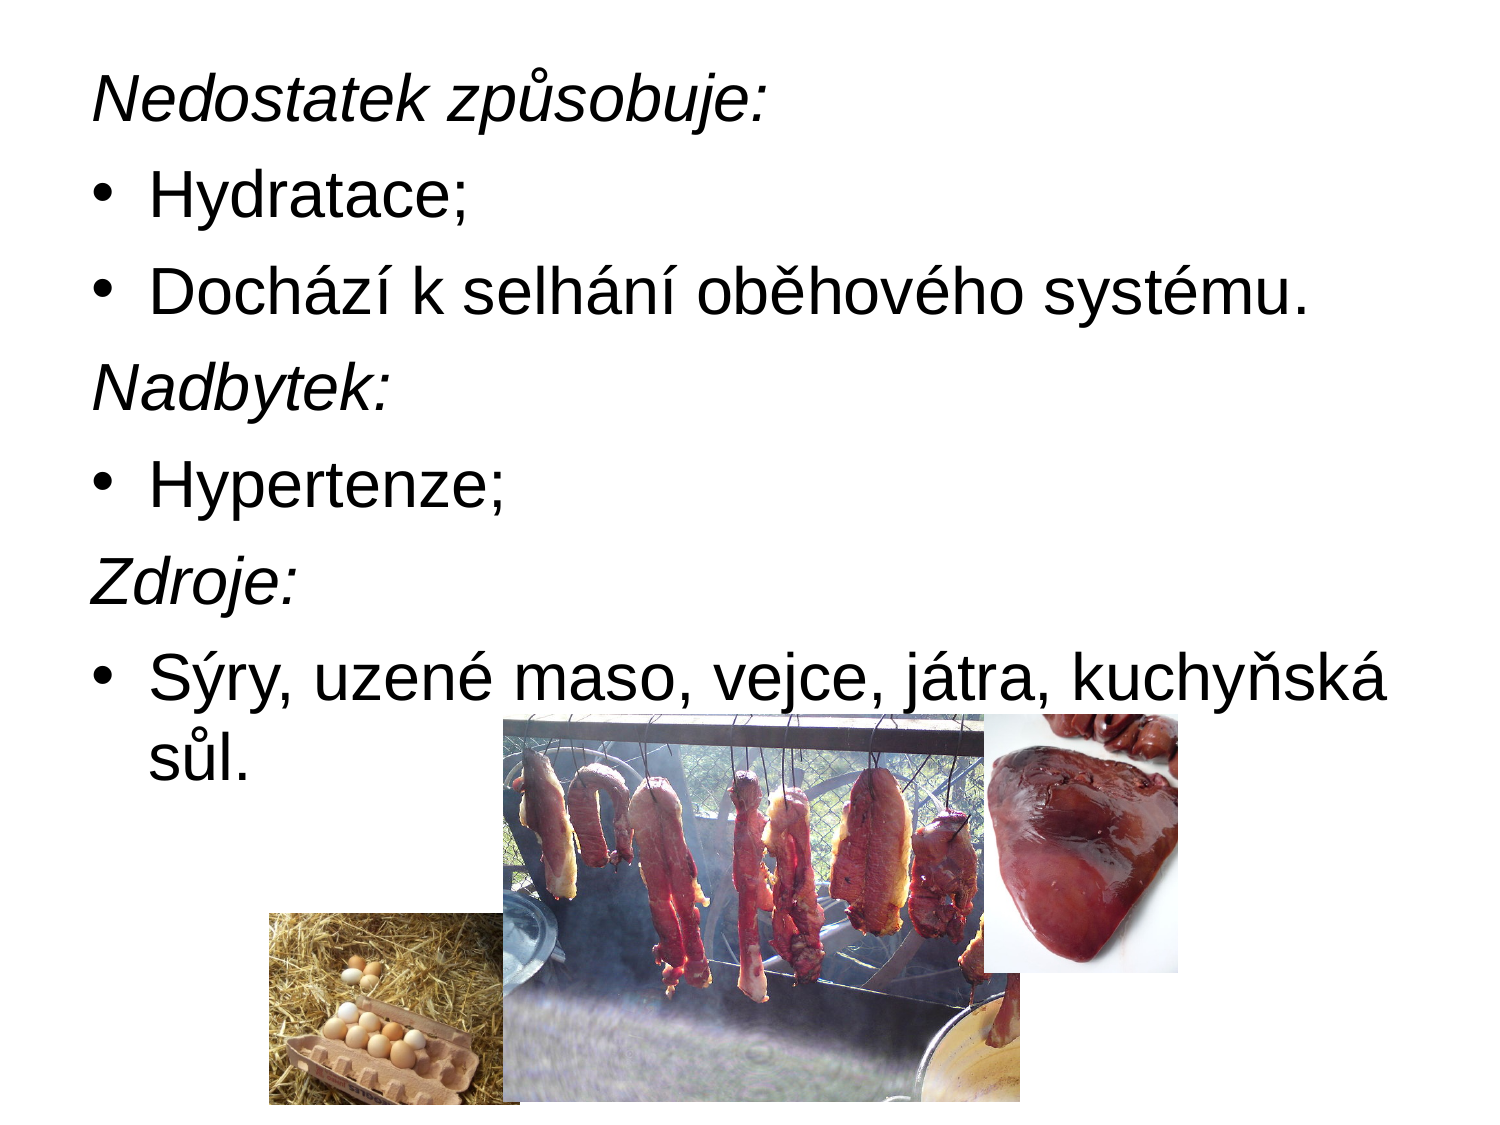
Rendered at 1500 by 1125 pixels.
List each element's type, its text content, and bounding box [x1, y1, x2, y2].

picture [269, 714, 1178, 1105]
list Nedostatek způsobuje: Hydratace; Dochází k selhání oběhového systému. Nadbytek: Hypertenze; Zdroje: Sýry, uzené maso, vejce, játra, kuchyňská sůl. [76, 46, 1427, 1010]
